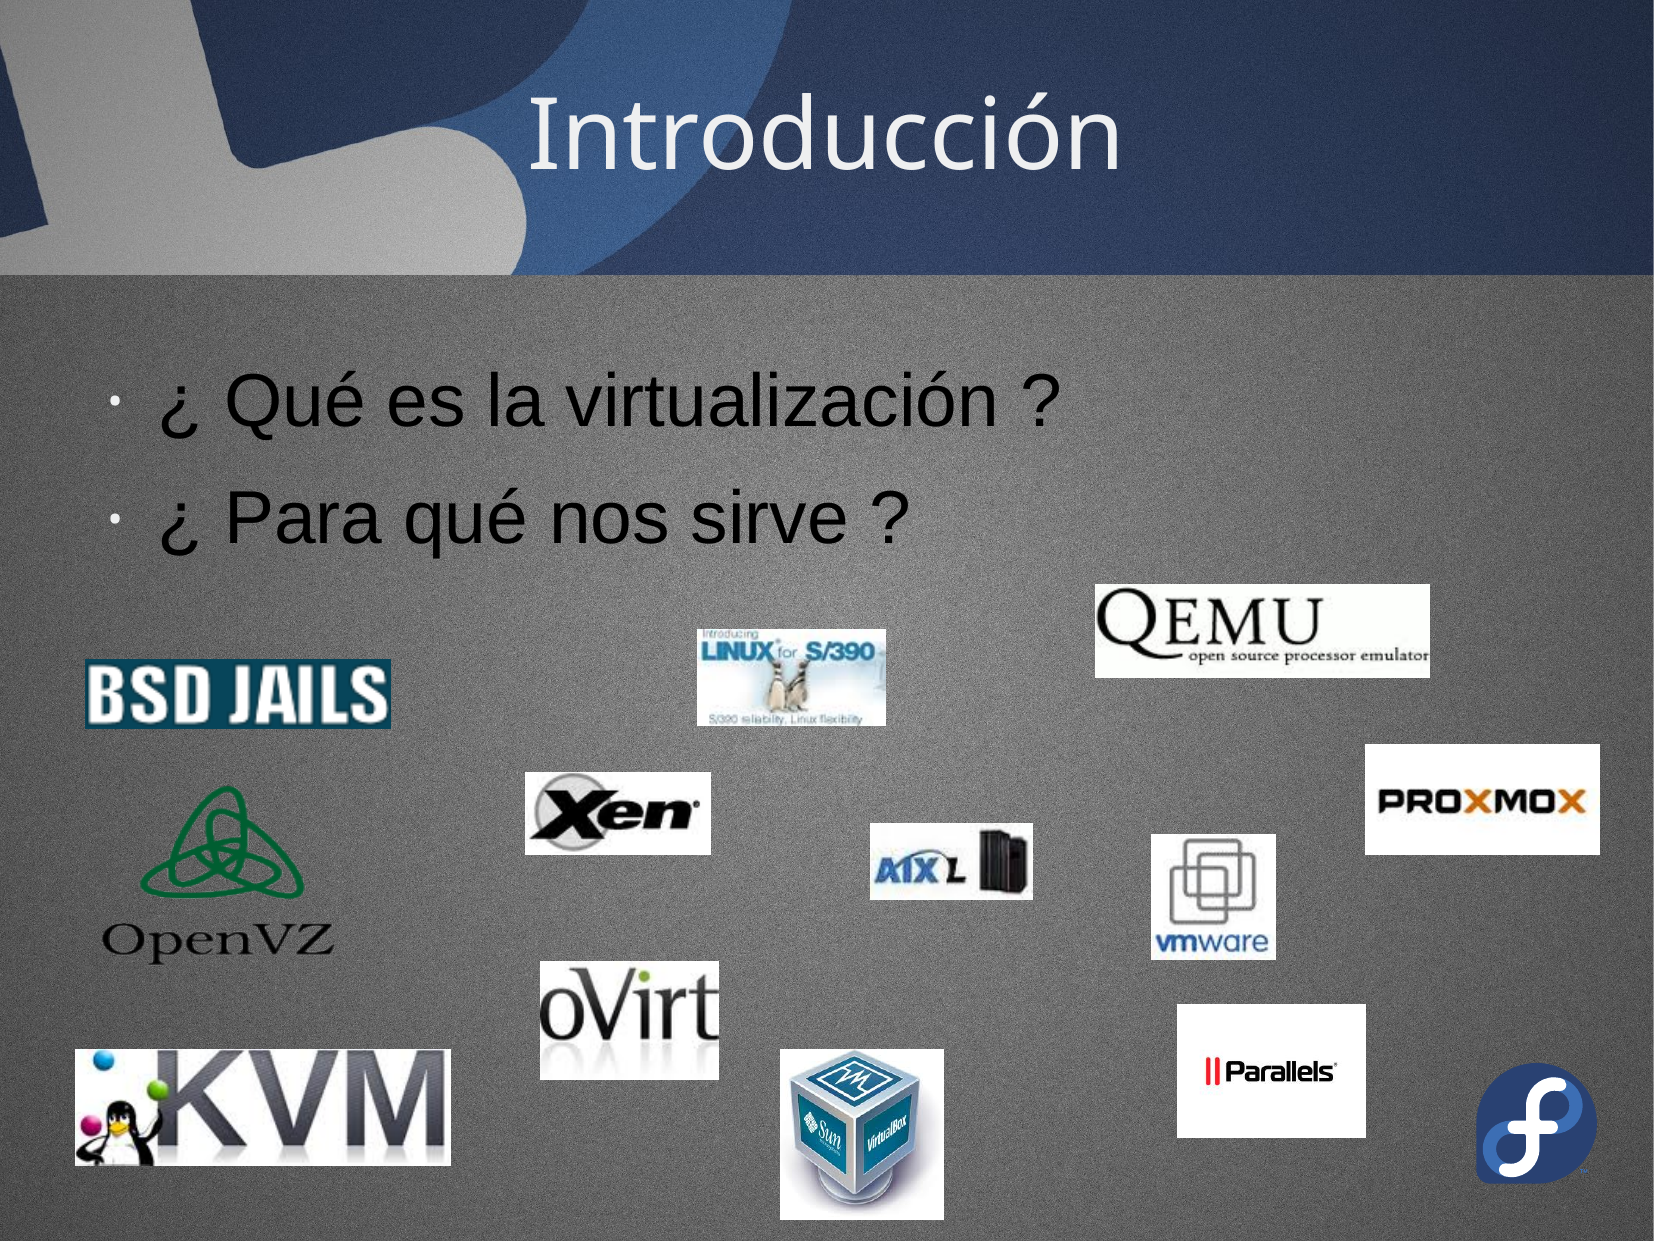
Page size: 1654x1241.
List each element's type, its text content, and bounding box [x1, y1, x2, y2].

picture [321, 664, 391, 725]
text_box ¿ Qué es la virtualización ? ¿ Para qué nos sirve ? [88, 354, 1565, 1241]
picture [229, 665, 250, 724]
picture [254, 665, 313, 725]
picture [1177, 1004, 1366, 1138]
picture [780, 1049, 944, 1220]
picture [525, 772, 711, 856]
picture [130, 664, 170, 725]
text_box Introducción [88, 29, 1565, 237]
picture [0, 0, 1654, 1241]
picture [1151, 834, 1276, 961]
picture [540, 961, 719, 1081]
picture [89, 665, 124, 724]
picture [697, 629, 886, 726]
picture [870, 823, 1033, 901]
picture [175, 665, 212, 724]
picture [1095, 584, 1430, 678]
